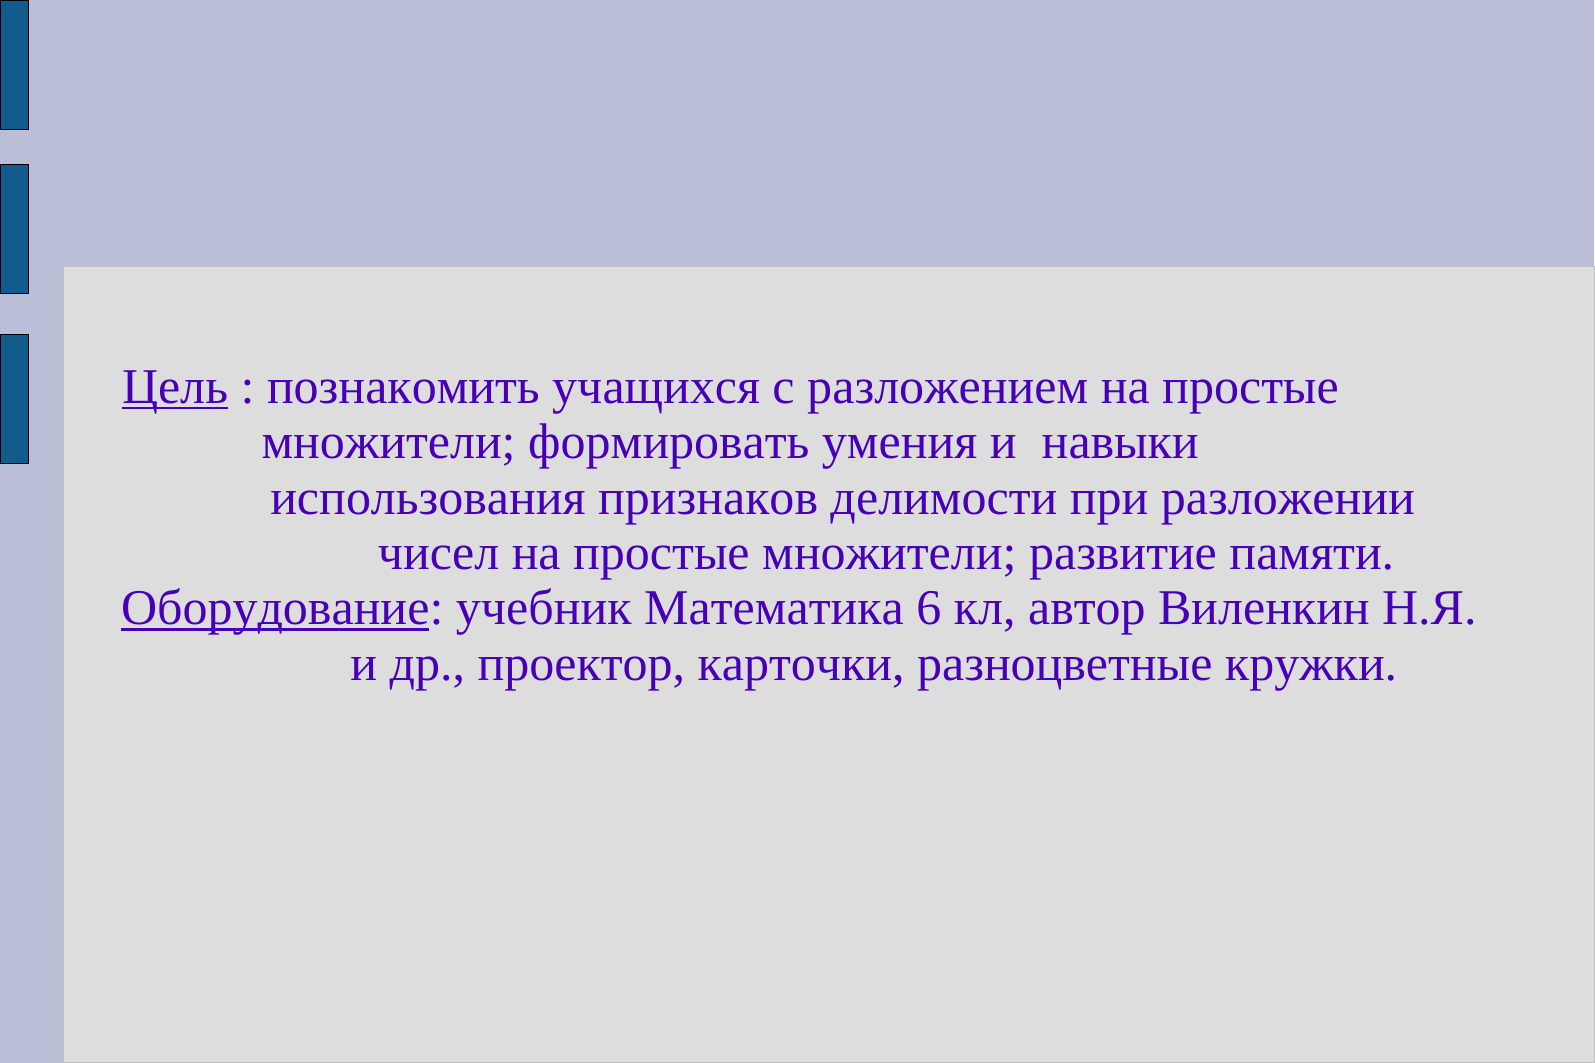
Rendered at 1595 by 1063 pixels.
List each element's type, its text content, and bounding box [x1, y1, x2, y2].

subtitle Цель : познакомить учащихся с разложением на простые множители; формировать умения и навыки использования признаков делимости при разложении чисел на простые множители; развитие памяти. Оборудование: учебник Математика 6 кл, автор Виленкин Н.Я. и др., проектор, карточки, разноцветные кружки. [118, 193, 1480, 857]
